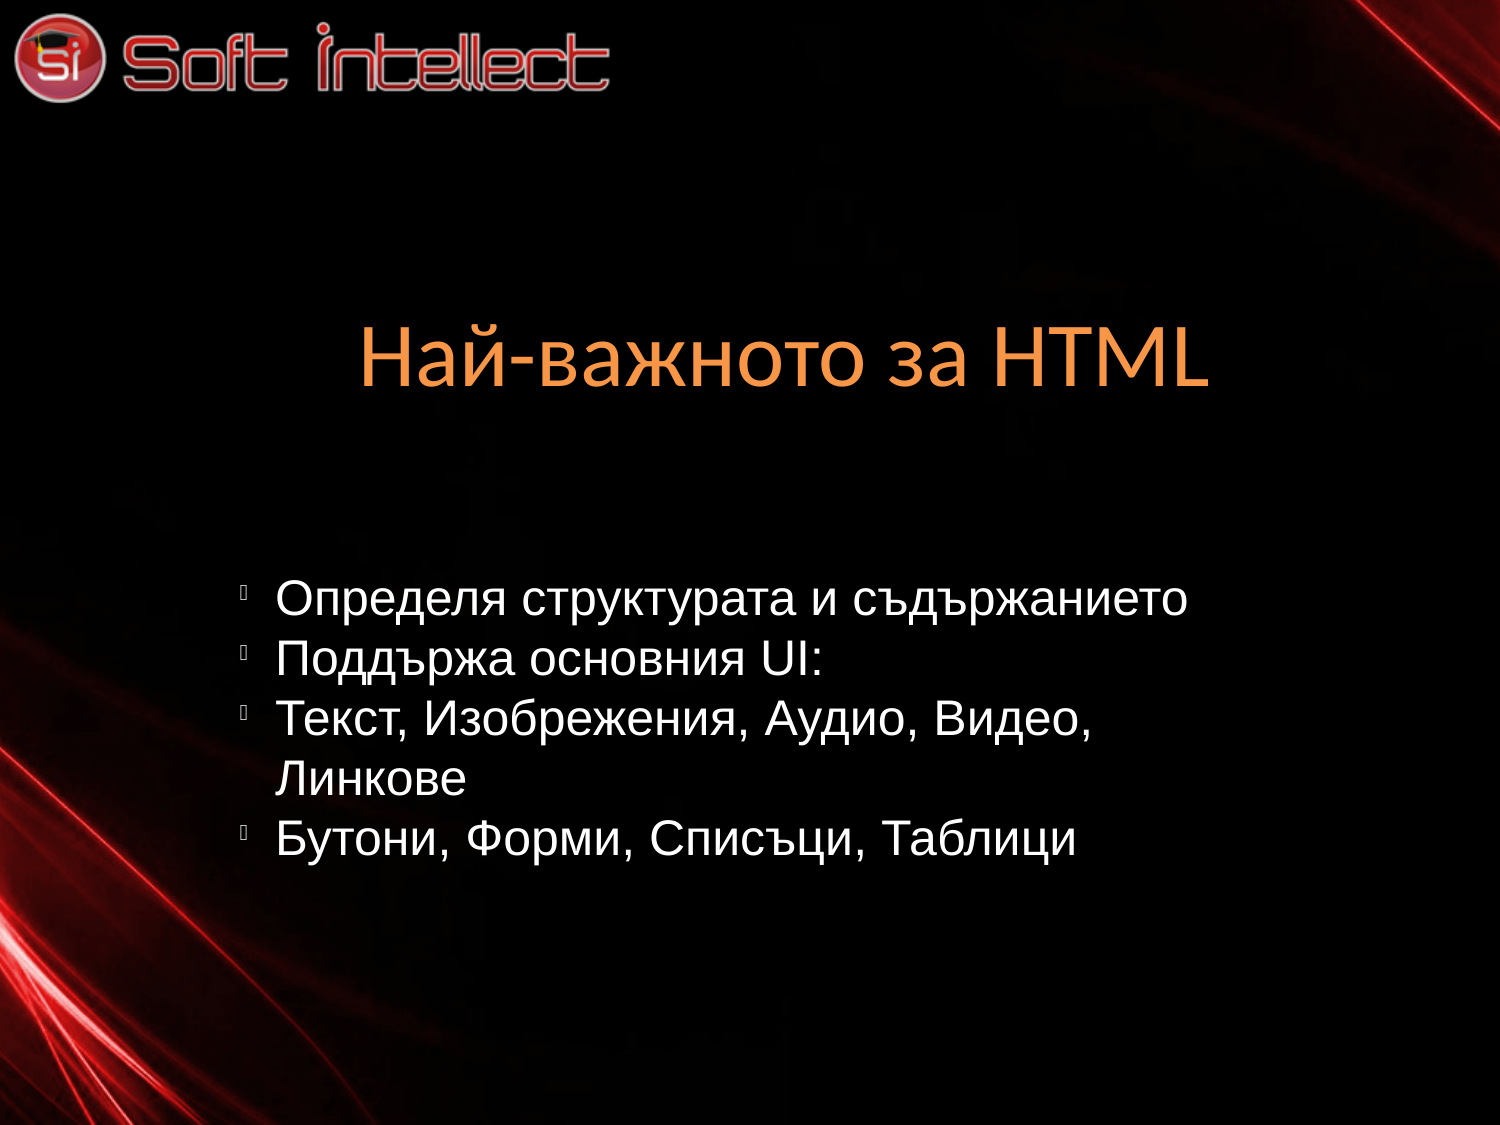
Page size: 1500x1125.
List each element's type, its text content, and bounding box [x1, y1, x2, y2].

picture [0, 0, 1500, 1125]
text_box Определя структурата и съдържанието Поддържа основния UI: Текст, Изобрежения, Аудио, Видео, Линкове Бутони, Форми, Списъци, Таблици [224, 558, 1314, 870]
text_box Най-важното за HTML [147, 229, 1422, 471]
